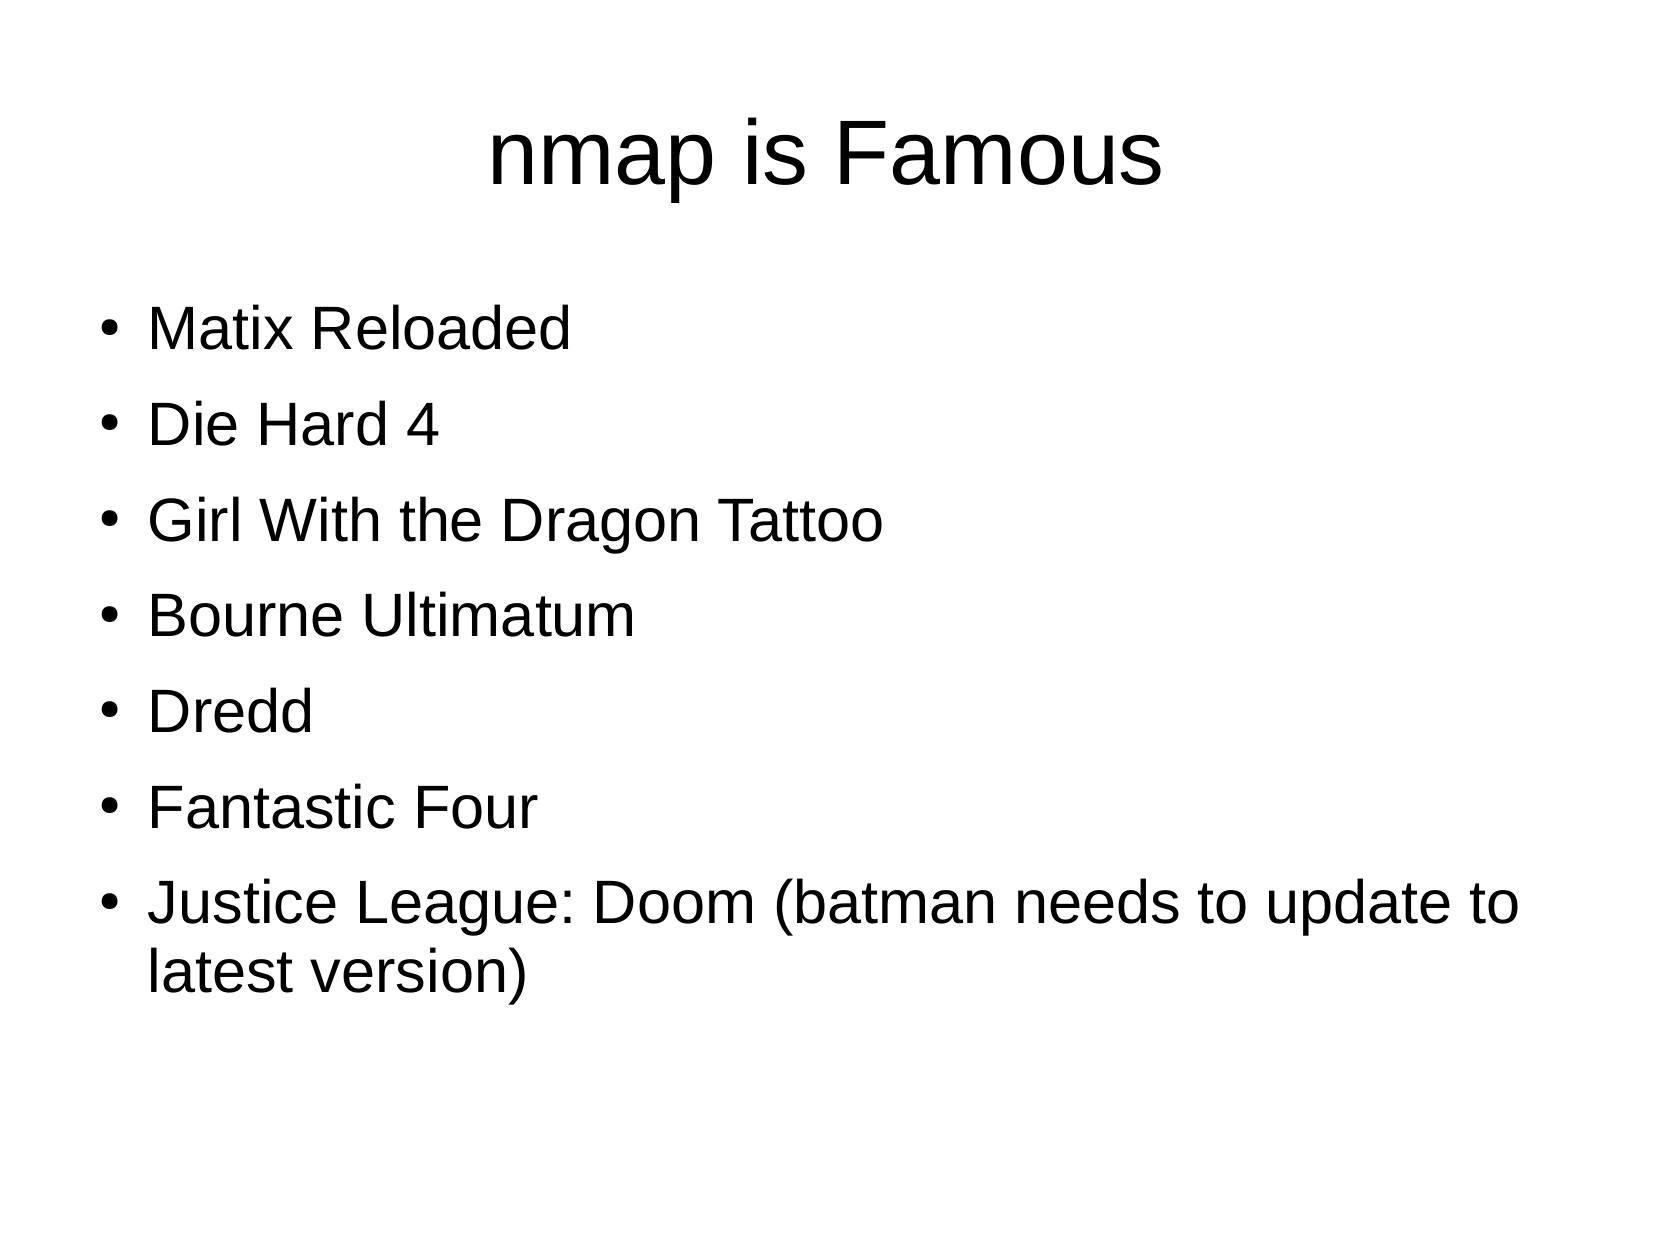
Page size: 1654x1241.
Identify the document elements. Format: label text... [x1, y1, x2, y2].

title nmap is Famous [82, 49, 1571, 257]
list Matix Reloaded Die Hard 4 Girl With the Dragon Tattoo Bourne Ultimatum Dredd Fantastic Four Justice League: Doom (batman needs to update to latest version) [82, 290, 1571, 1010]
